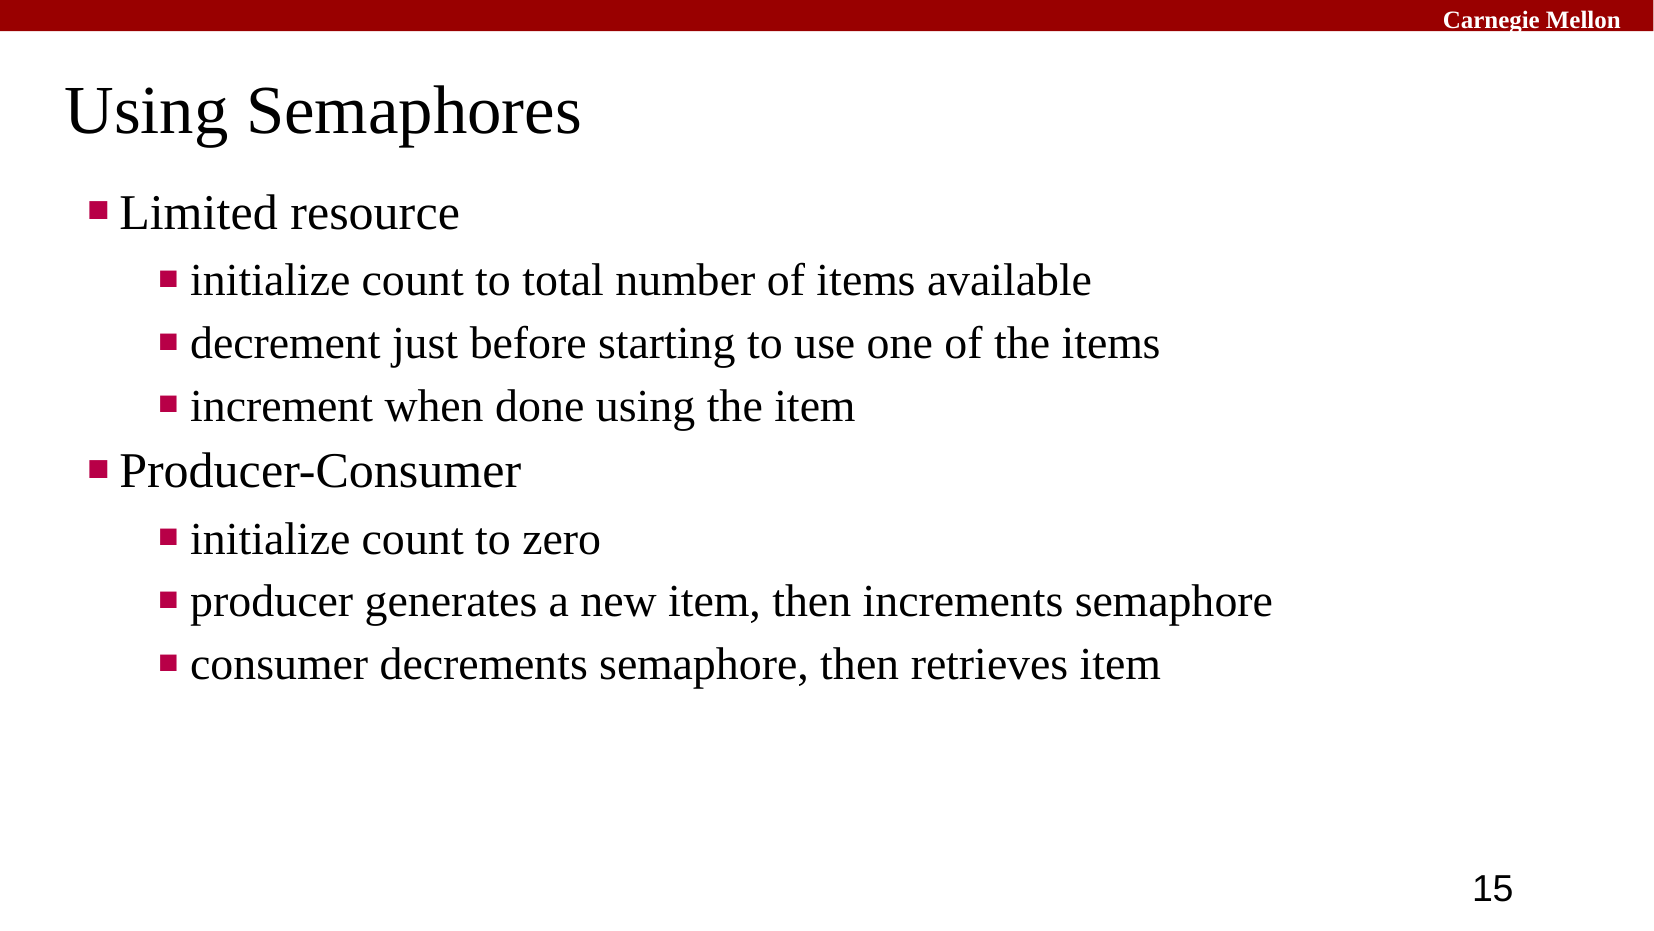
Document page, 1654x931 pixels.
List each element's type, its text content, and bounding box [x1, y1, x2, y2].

title Using Semaphores [64, 58, 1576, 163]
list Limited resource initialize count to total number of items available decrement just before starting to use one of the items increment when done using the item Producer-Consumer initialize count to zero producer generates a new item, then increments semaphore consumer decrements semaphore, then retrieves item [71, 184, 1576, 859]
